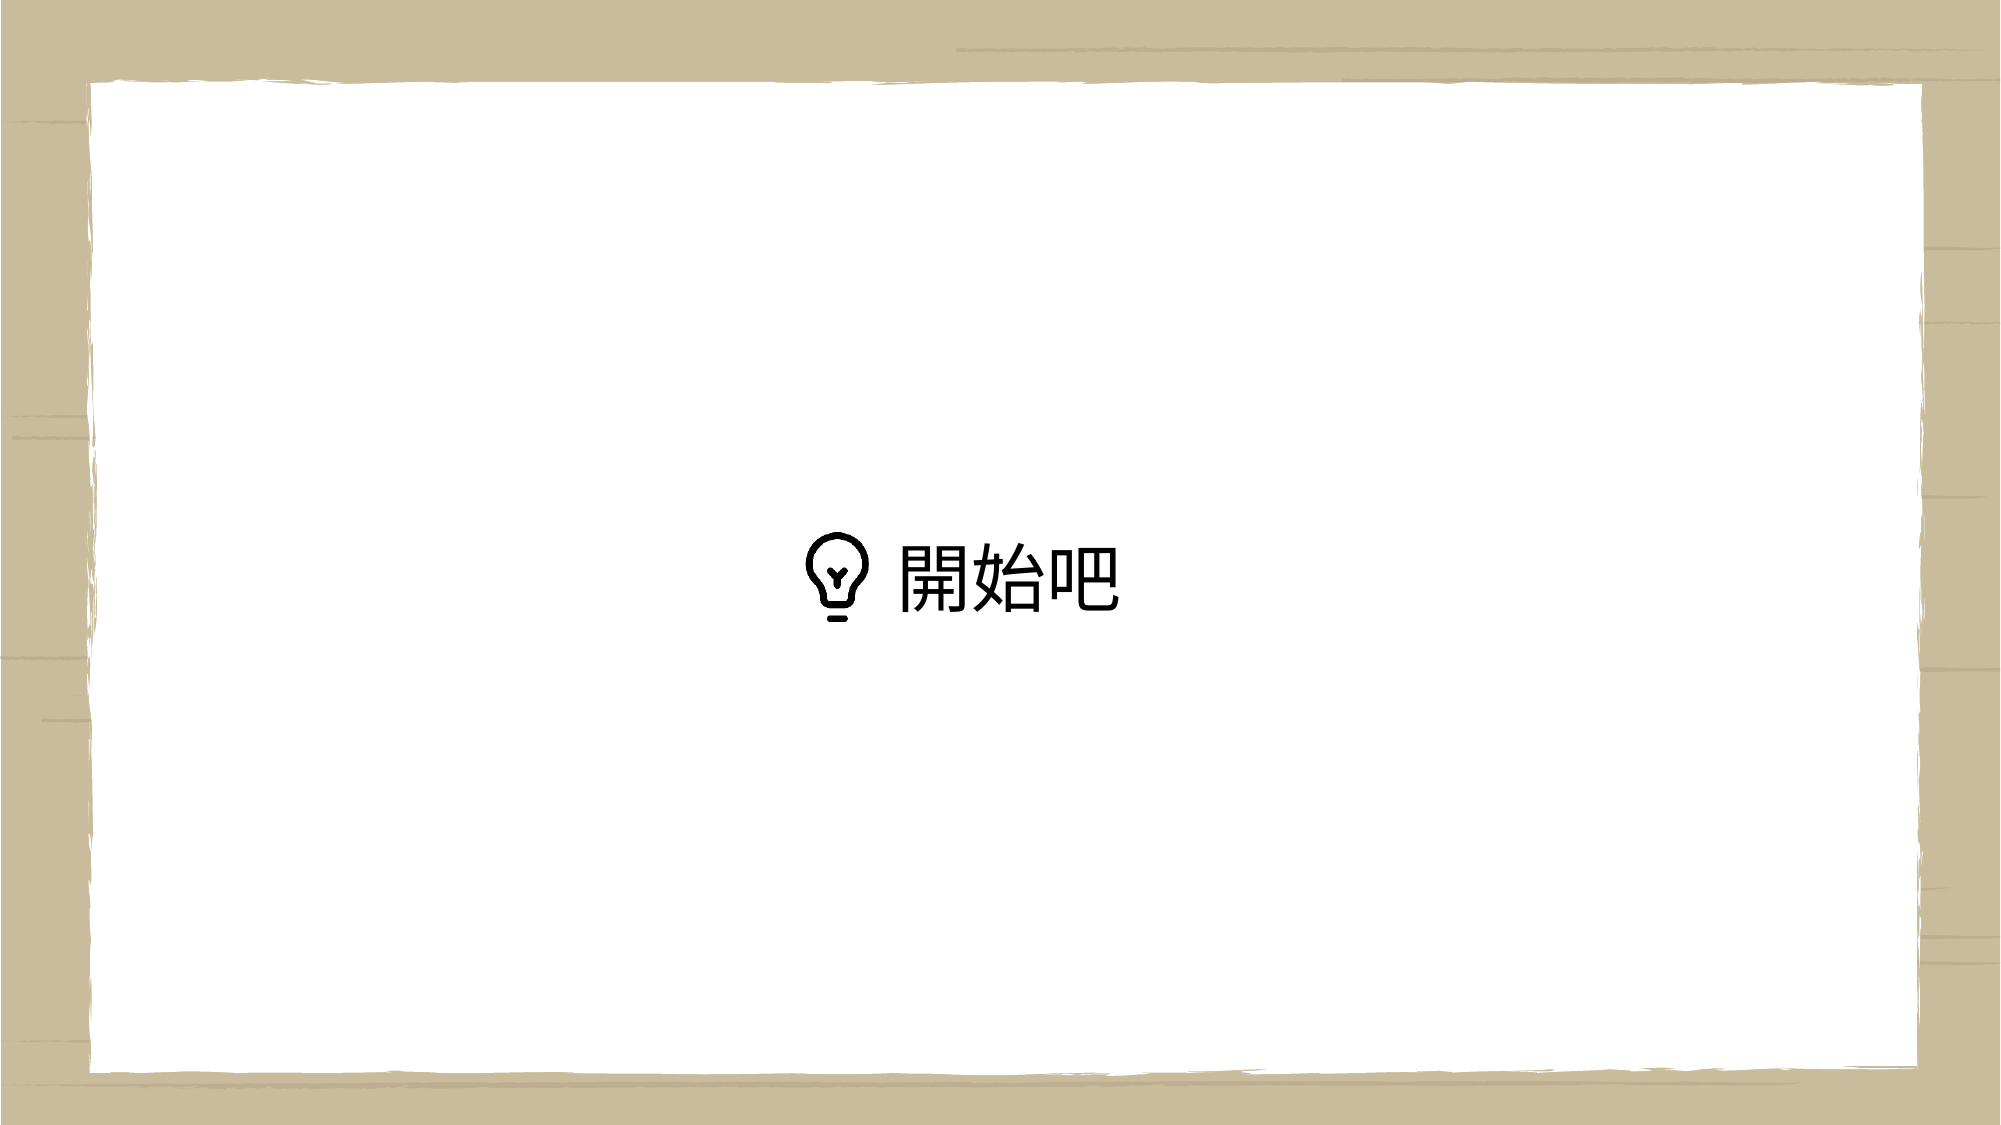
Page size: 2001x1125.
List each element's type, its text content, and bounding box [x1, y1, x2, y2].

text_box 開始吧 [881, 523, 1610, 630]
picture [792, 532, 881, 622]
